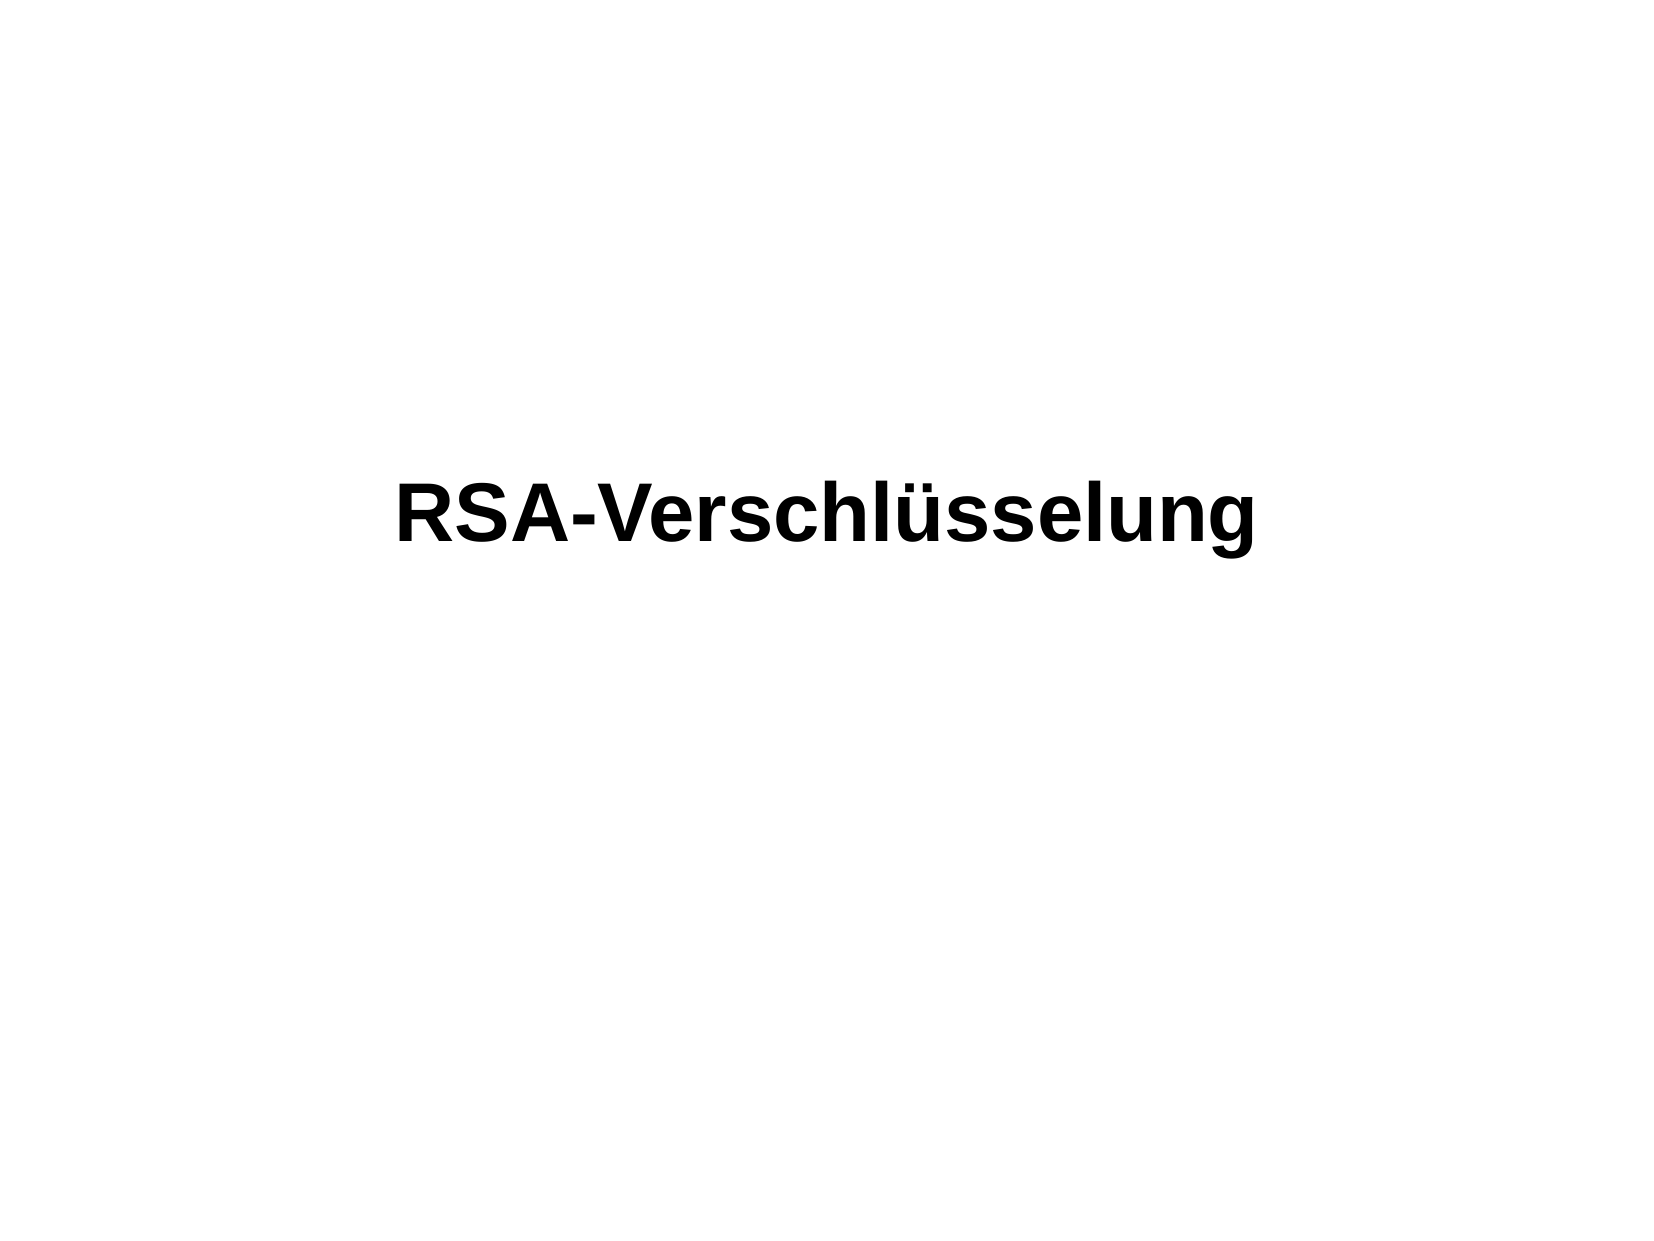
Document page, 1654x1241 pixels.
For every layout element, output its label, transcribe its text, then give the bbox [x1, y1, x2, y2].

title RSA-Verschlüsselung [82, 373, 1571, 653]
